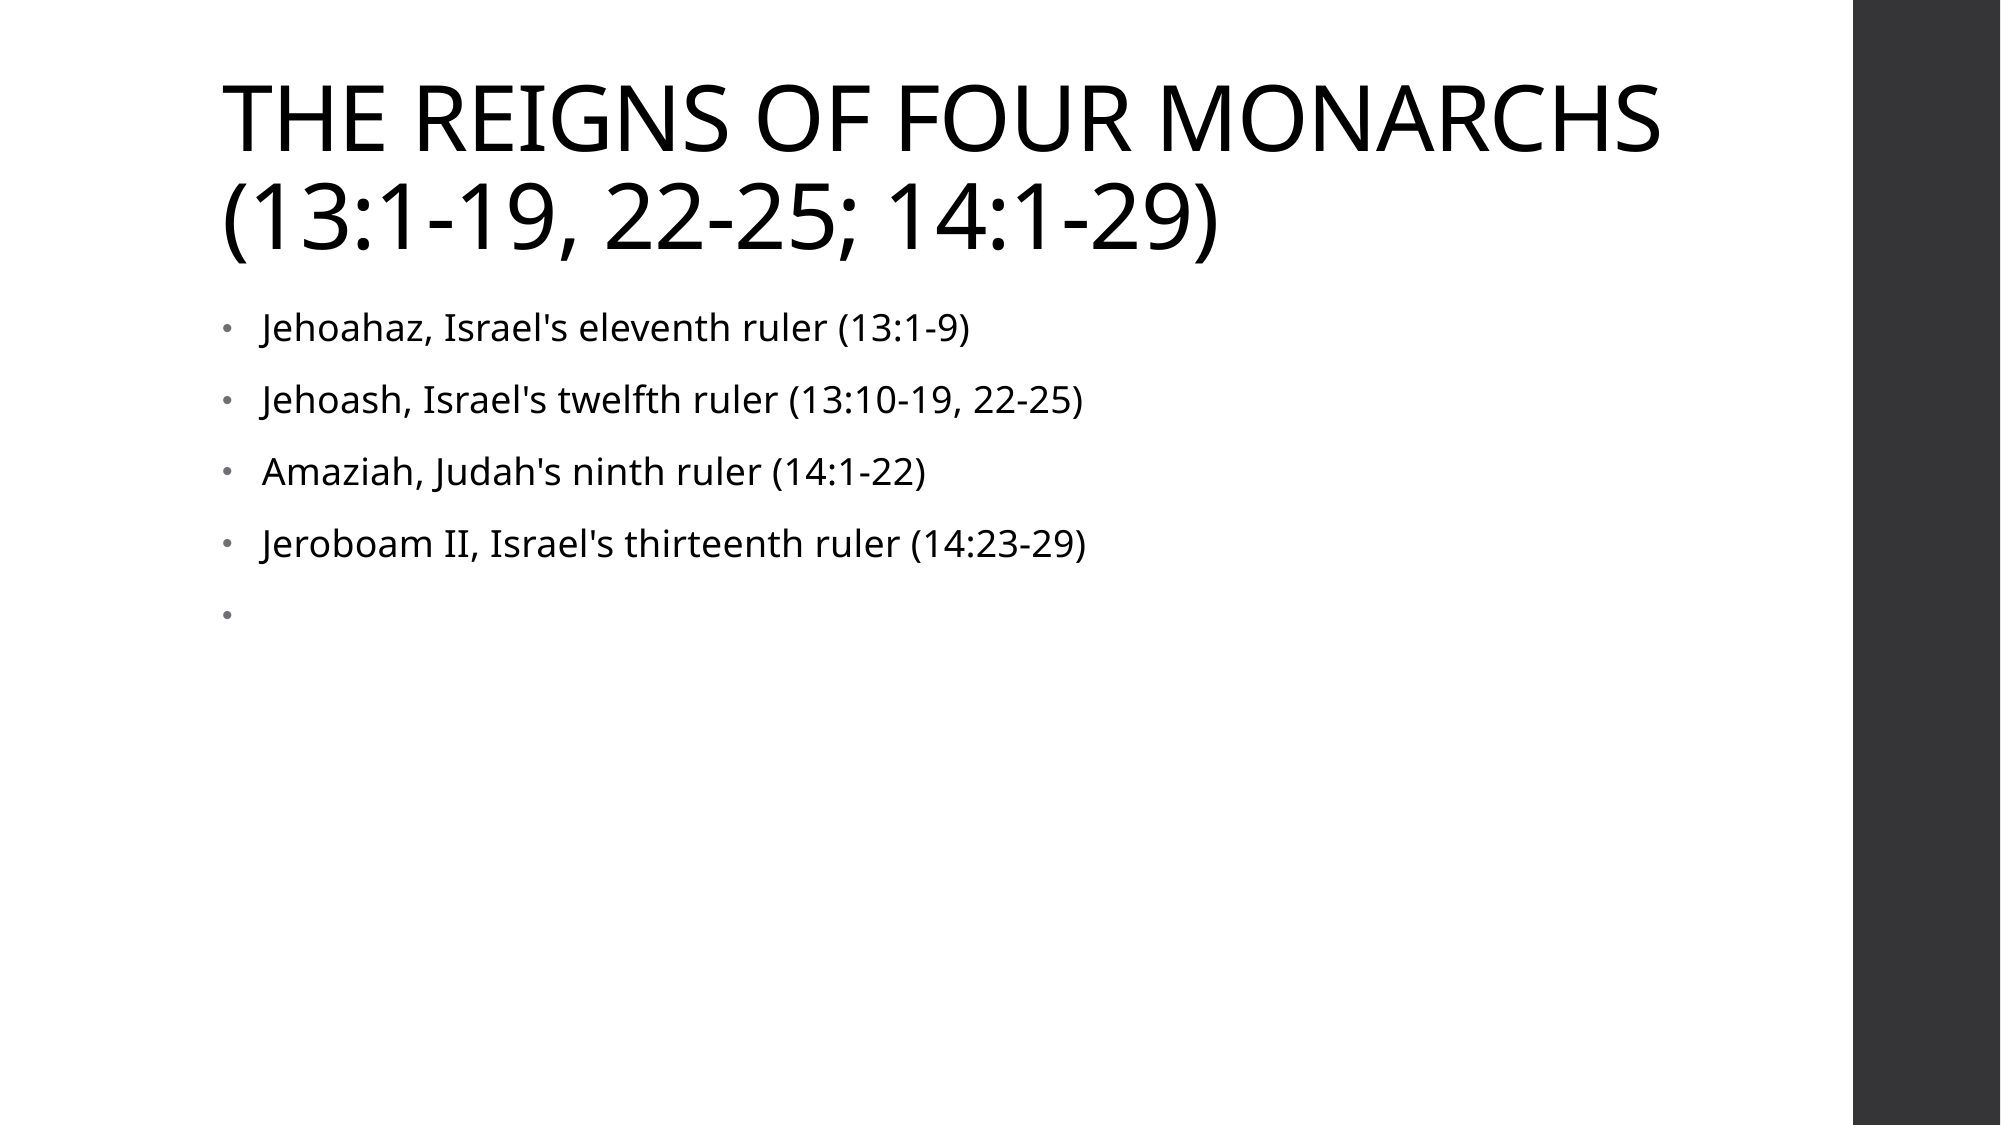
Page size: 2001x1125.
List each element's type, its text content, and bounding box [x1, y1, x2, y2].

title THE REIGNS OF FOUR MONARCHS (13:1-19, 22-25; 14:1-29) [206, 60, 1797, 278]
list Jehoahaz, Israel's eleventh ruler (13:1-9) Jehoash, Israel's twelfth ruler (13:10-19, 22-25) Amaziah, Judah's ninth ruler (14:1-22) Jeroboam II, Israel's thirteenth ruler (14:23-29) [206, 299, 1617, 1014]
